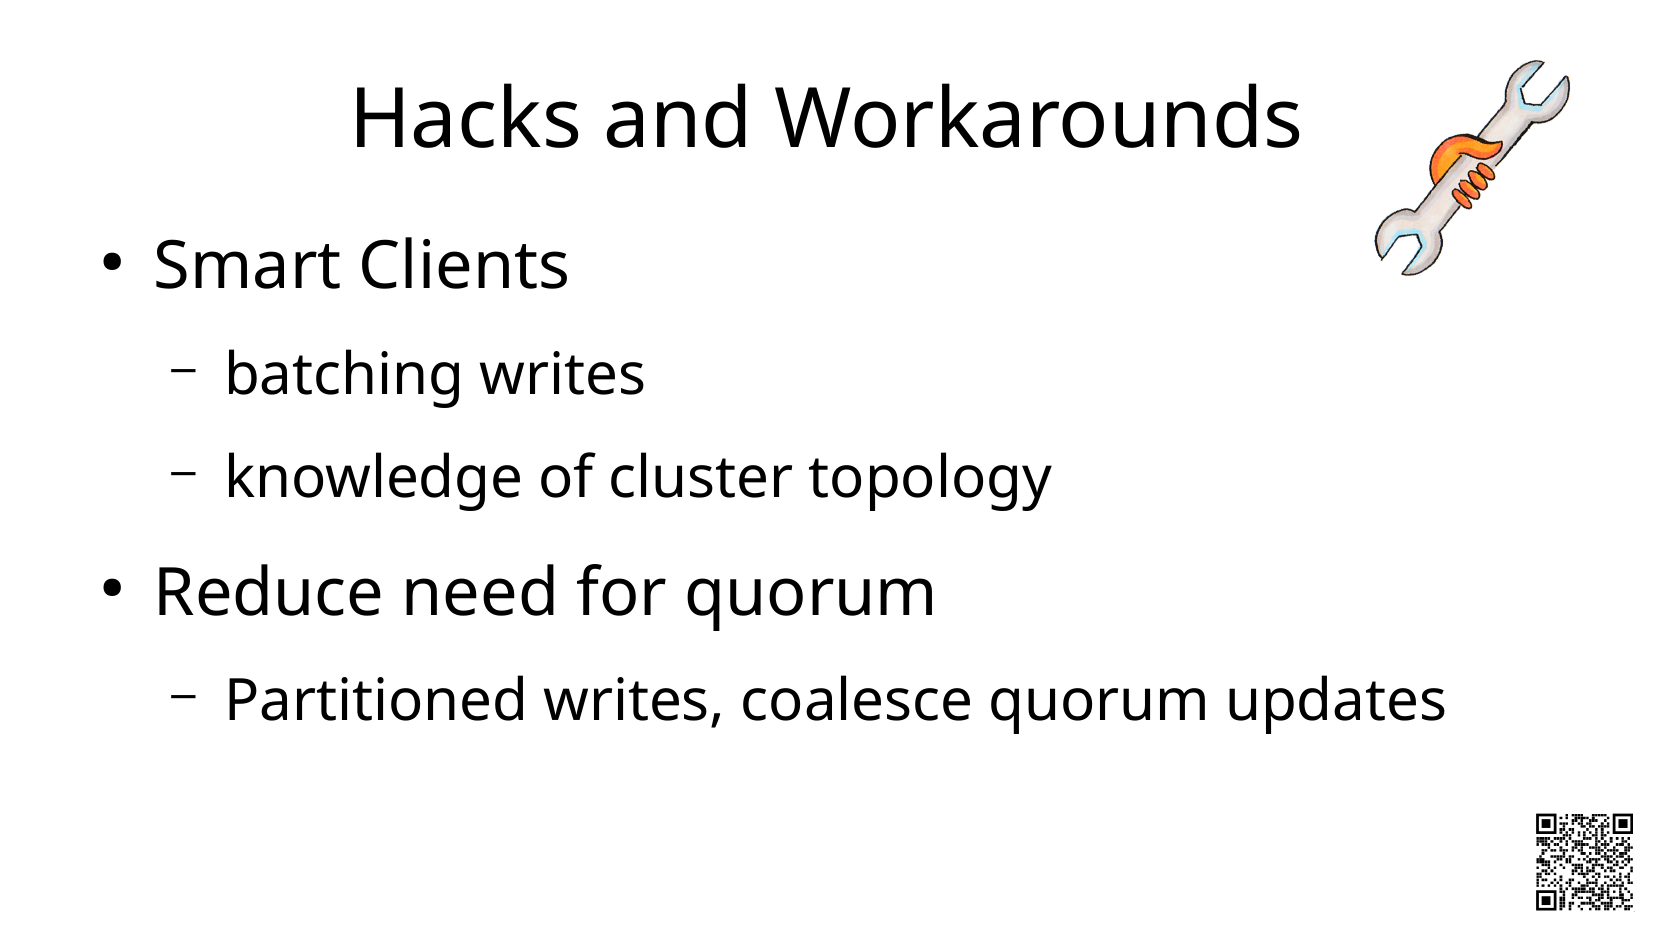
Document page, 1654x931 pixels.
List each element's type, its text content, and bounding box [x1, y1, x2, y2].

picture [1358, 29, 1590, 300]
picture [1535, 812, 1635, 912]
list Smart Clients batching writes knowledge of cluster topology Reduce need for quorum Partitioned writes, coalesce quorum updates [82, 217, 1571, 758]
title Hacks and Workarounds [82, 37, 1358, 193]
